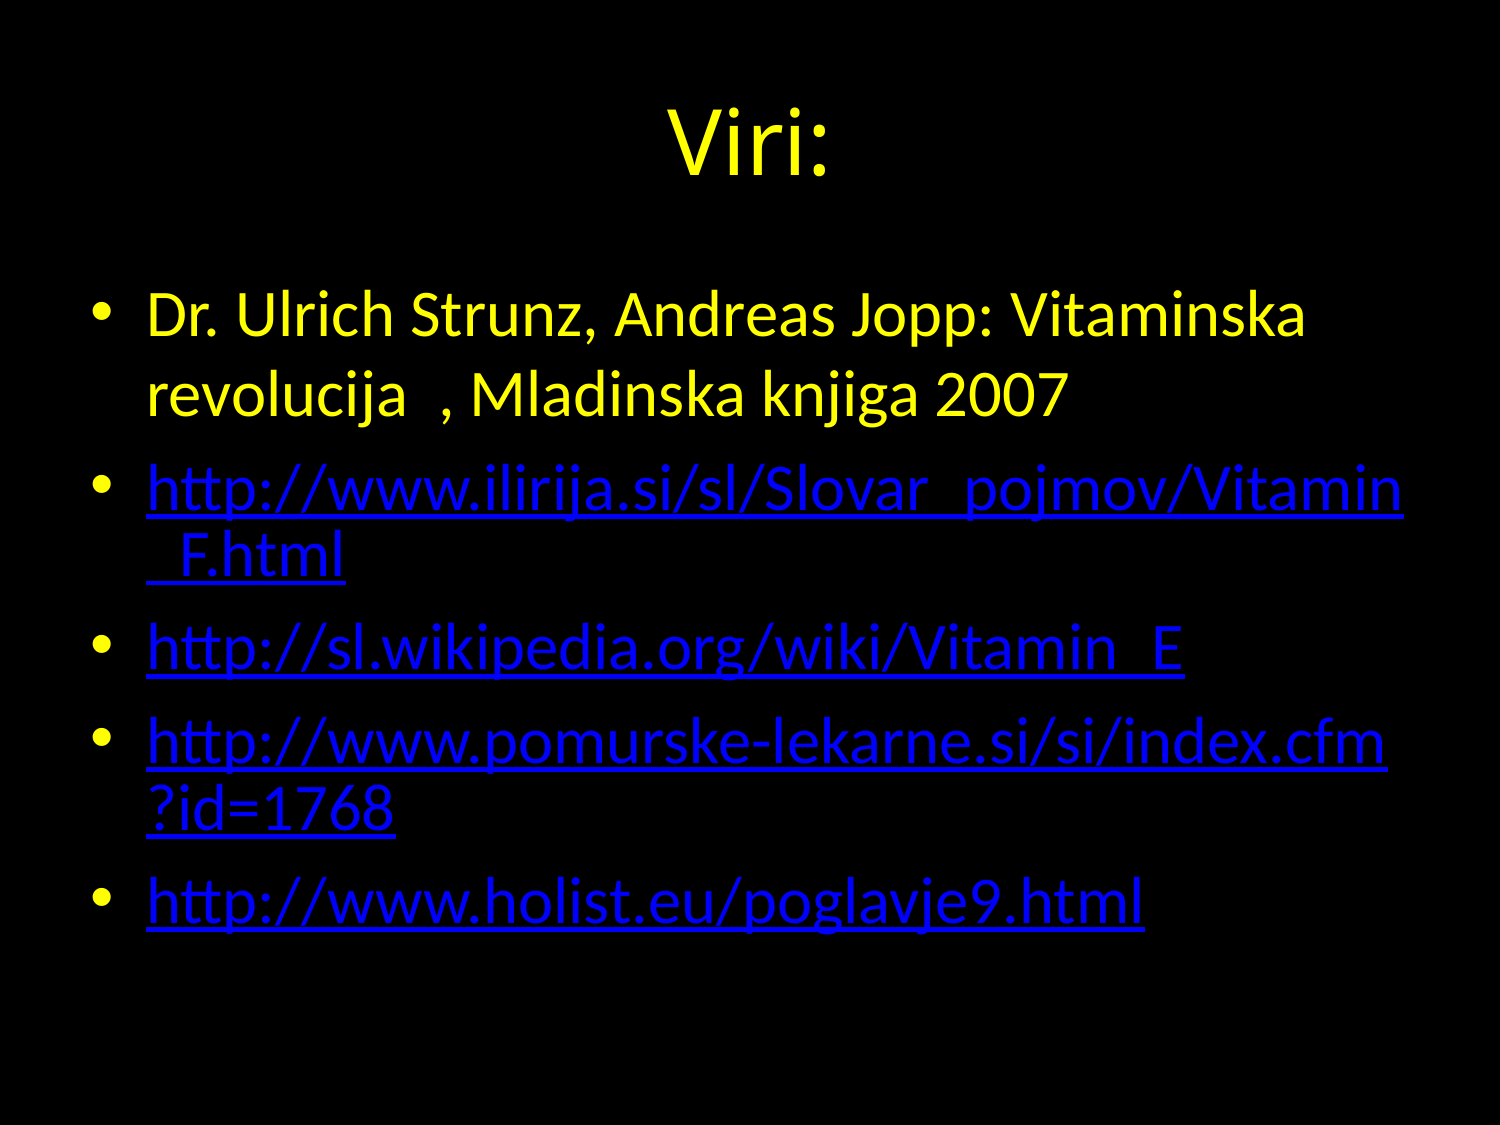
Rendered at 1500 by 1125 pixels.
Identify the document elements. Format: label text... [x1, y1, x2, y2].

list Dr. Ulrich Strunz, Andreas Jopp: Vitaminska revolucija , Mladinska knjiga 2007 http://www.ilirija.si/sl/Slovar_pojmov/Vitamin_F.html http://sl.wikipedia.org/wiki/Vitamin_E http://www.pomurske-lekarne.si/si/index.cfm?id=1768 http://www.holist.eu/poglavje9.html [75, 262, 1425, 1005]
title Viri: [75, 45, 1425, 233]
